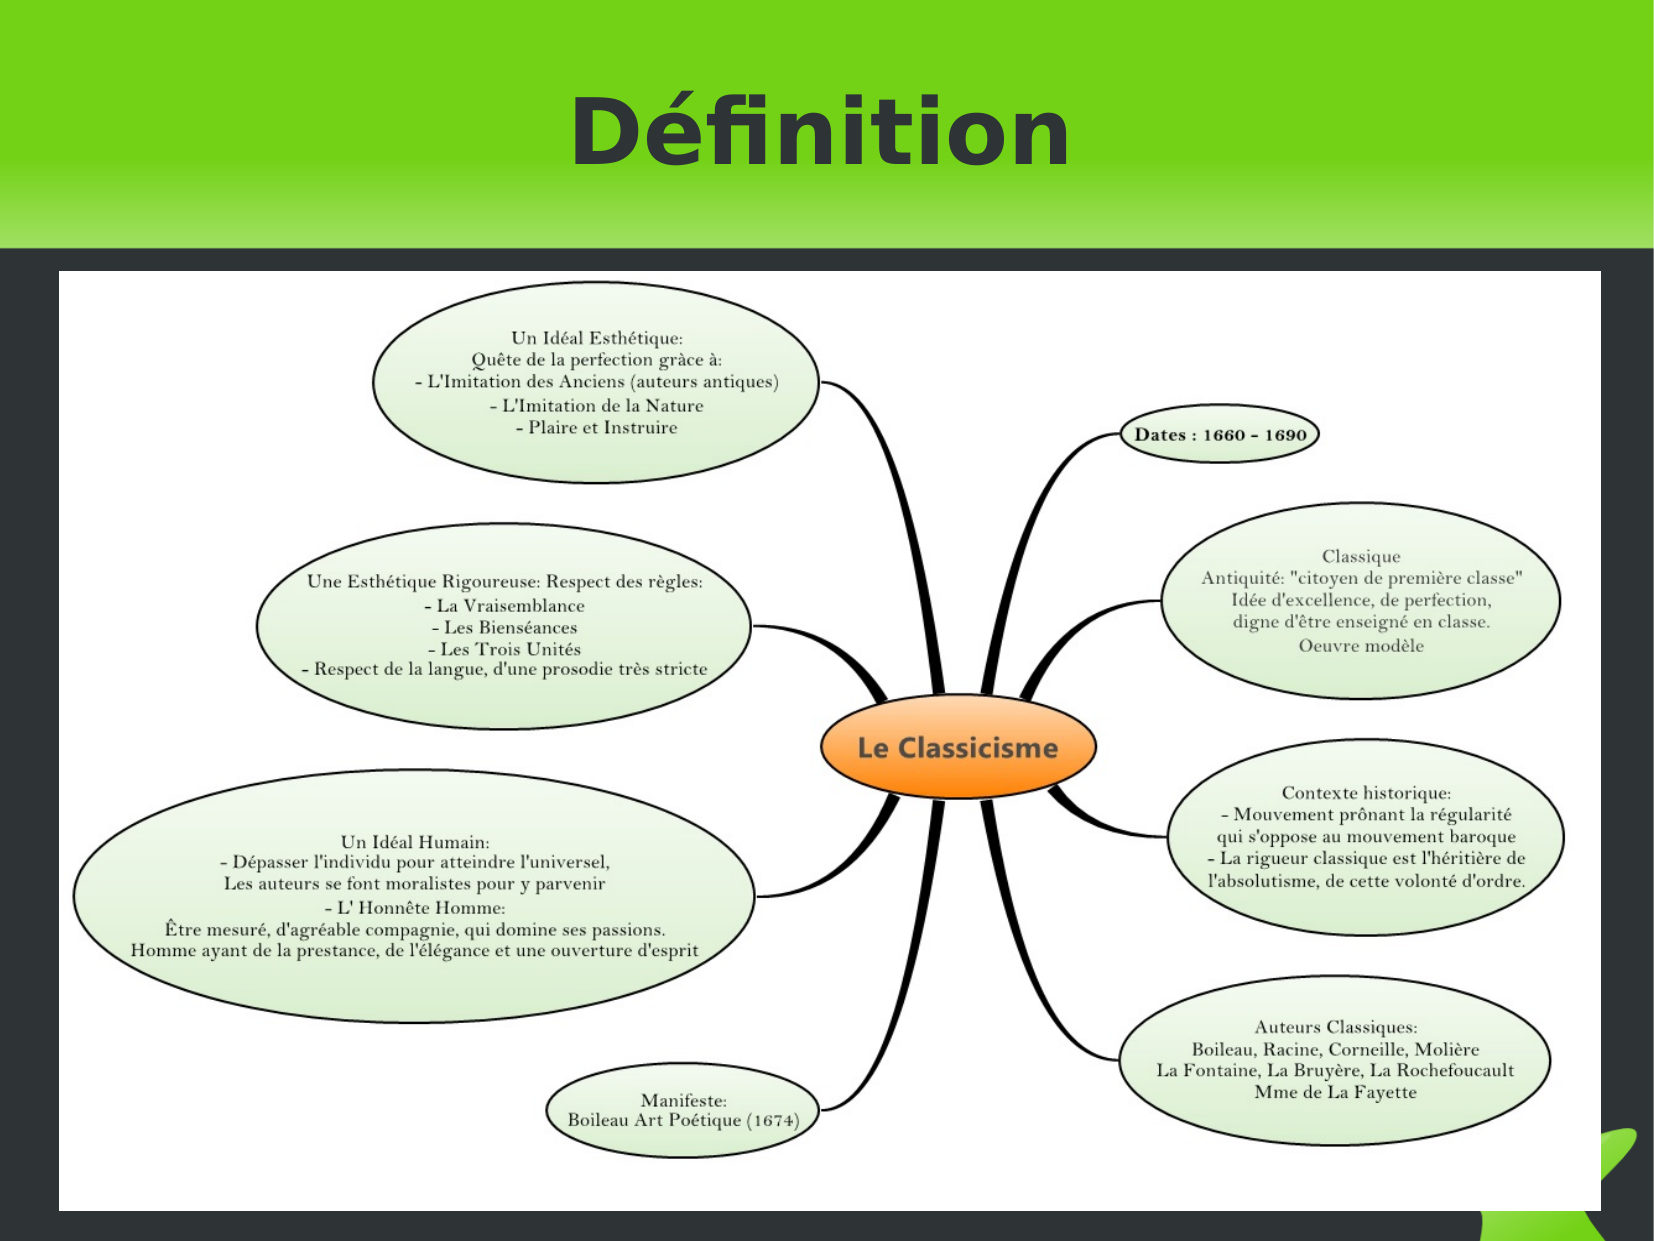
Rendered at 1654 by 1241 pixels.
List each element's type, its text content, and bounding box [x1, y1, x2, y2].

picture [0, 0, 1654, 1241]
title Définition [76, 29, 1565, 237]
